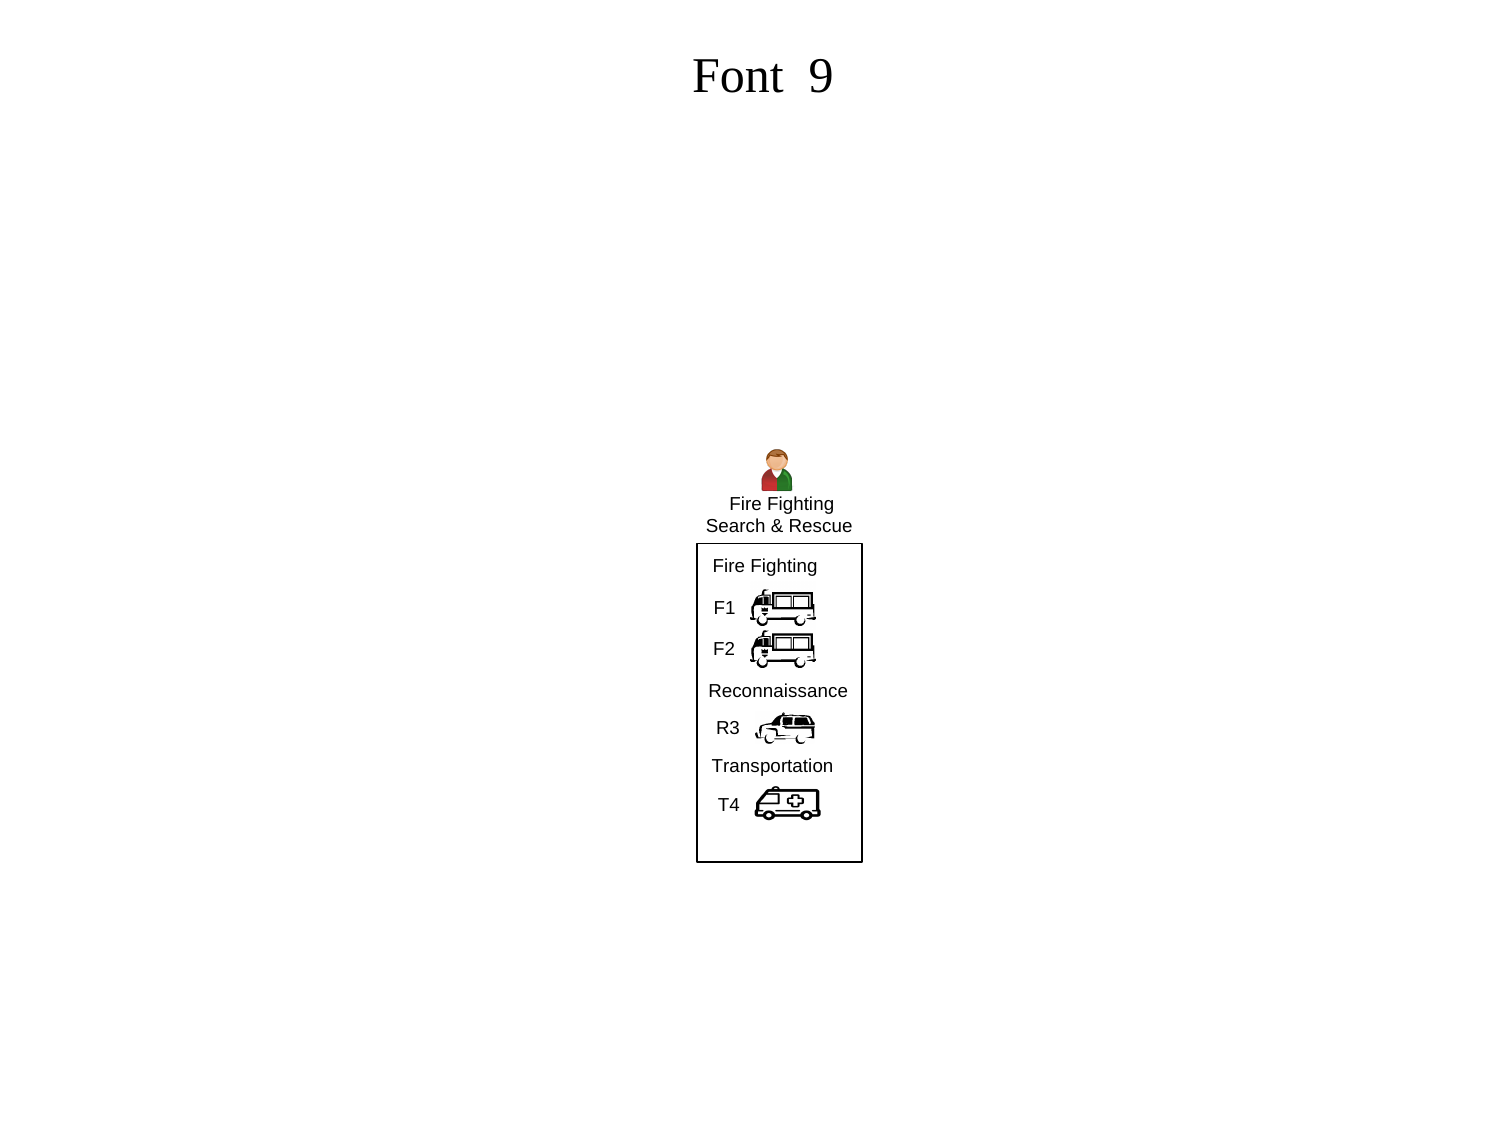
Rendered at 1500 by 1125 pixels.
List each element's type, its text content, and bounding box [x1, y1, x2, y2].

text_box Transportation [696, 745, 884, 784]
picture [750, 581, 816, 668]
text_box Fire Fighting [698, 546, 833, 585]
text_box Fire Fighting Search & Rescue [691, 483, 873, 545]
text_box Reconnaissance [693, 671, 875, 732]
text_box T4 [703, 785, 753, 823]
text_box F1 [699, 588, 751, 626]
text_box F2 [698, 629, 751, 668]
picture [753, 783, 822, 823]
picture [755, 711, 815, 744]
text_box R3 [701, 708, 760, 746]
text_box Font 9 [677, 35, 849, 111]
picture [752, 448, 801, 497]
